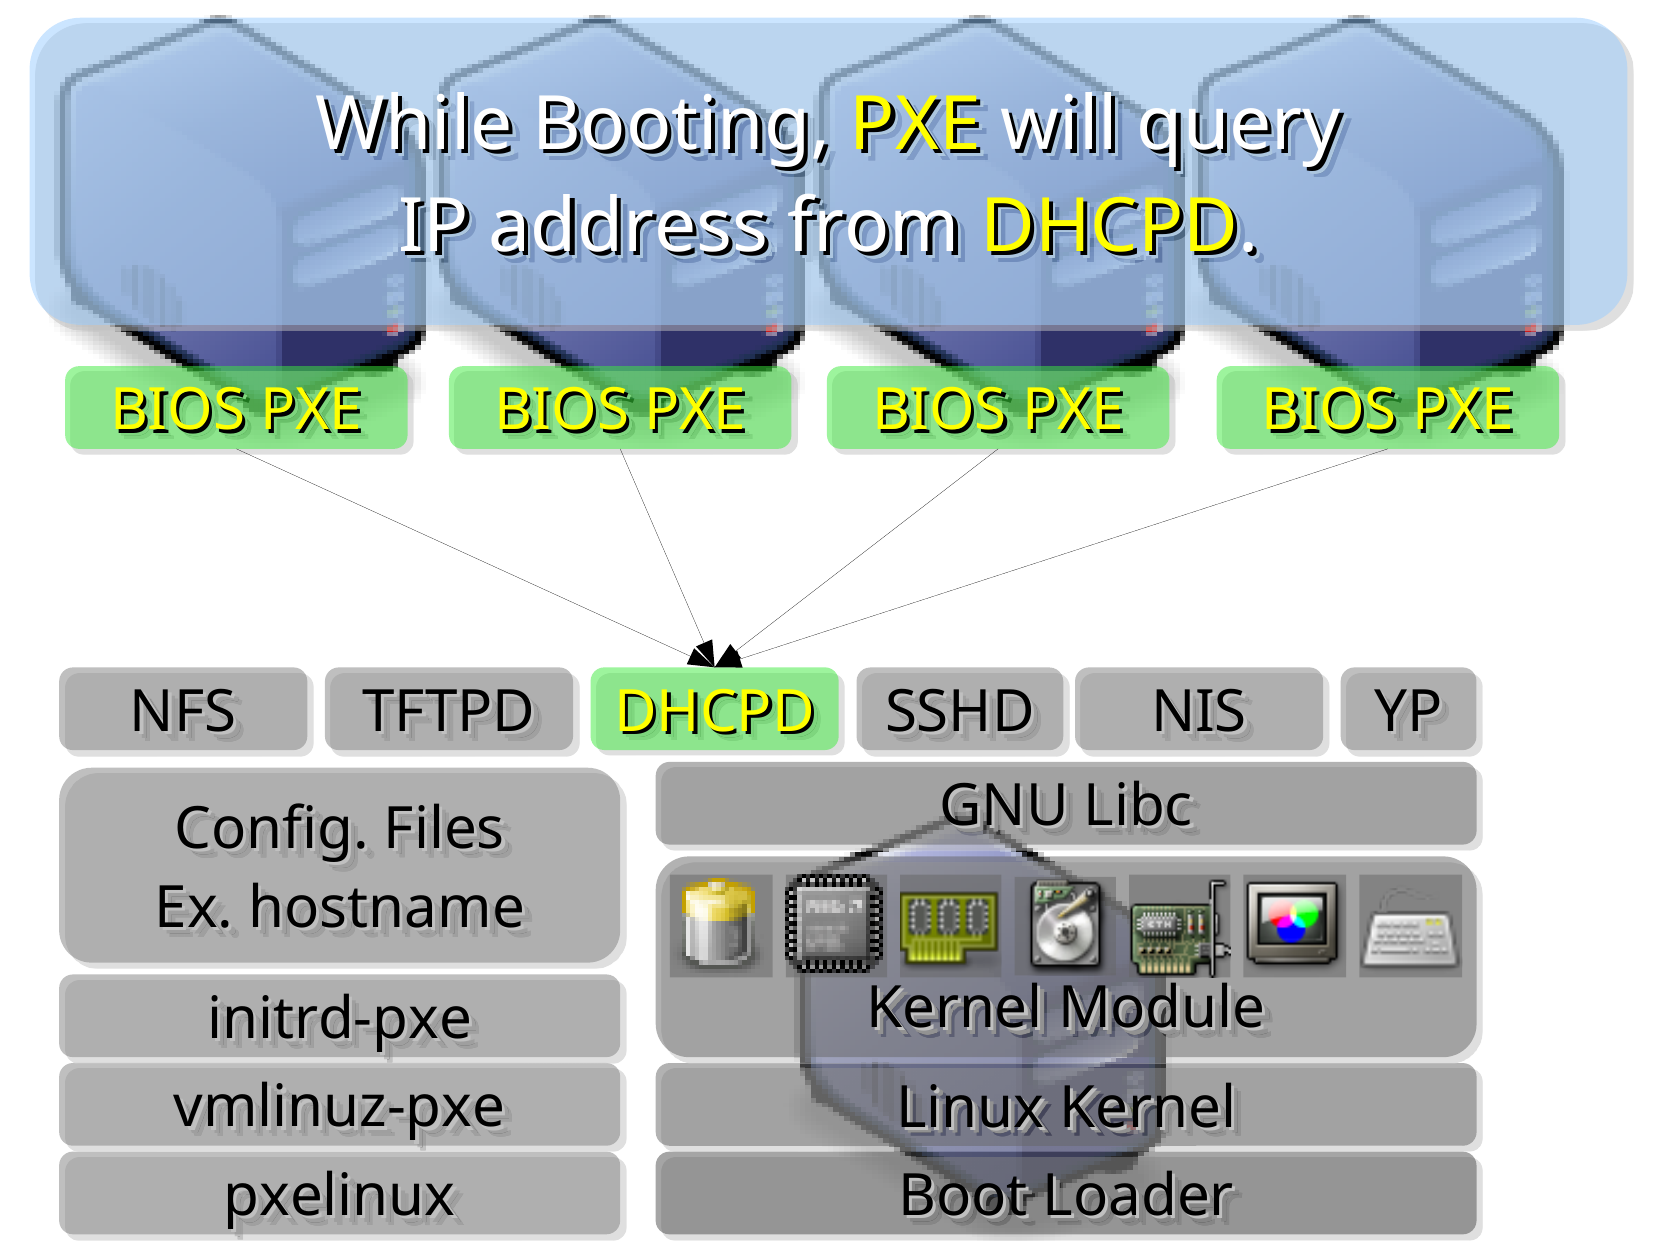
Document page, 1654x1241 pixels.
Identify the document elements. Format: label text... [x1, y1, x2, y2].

text_box GNU Libc [655, 761, 1477, 845]
picture [1014, 876, 1116, 976]
picture [767, 1235, 1211, 1241]
picture [900, 874, 1002, 978]
text_box BIOS PXE [826, 366, 1170, 449]
picture [785, 874, 888, 978]
text_box DHCPD [590, 667, 839, 751]
text_box Kernel Module [655, 856, 1477, 1058]
text_box NFS [59, 667, 308, 751]
picture [27, 2, 1609, 502]
text_box vmlinuz-pxe [59, 1062, 621, 1146]
picture [767, 845, 1211, 856]
text_box initrd-pxe [59, 974, 621, 1058]
text_box SSHD [856, 667, 1064, 751]
text_box Boot Loader [655, 1151, 1477, 1235]
text_box Linux Kernel [655, 1063, 1477, 1146]
text_box TFTPD [324, 667, 574, 751]
text_box BIOS PXE [1216, 366, 1560, 449]
text_box Config. Files Ex. hostname [59, 767, 621, 963]
picture [767, 1058, 1211, 1063]
text_box pxelinux [59, 1151, 621, 1235]
picture [1243, 874, 1347, 978]
text_box NIS [1075, 667, 1324, 751]
picture [1129, 874, 1231, 978]
picture [669, 874, 773, 978]
text_box While Booting, PXE will query IP address from DHCPD. [29, 17, 1628, 325]
picture [1359, 874, 1463, 978]
text_box YP [1340, 667, 1477, 751]
picture [767, 1146, 1211, 1151]
text_box BIOS PXE [448, 366, 792, 449]
text_box BIOS PXE [65, 366, 408, 449]
